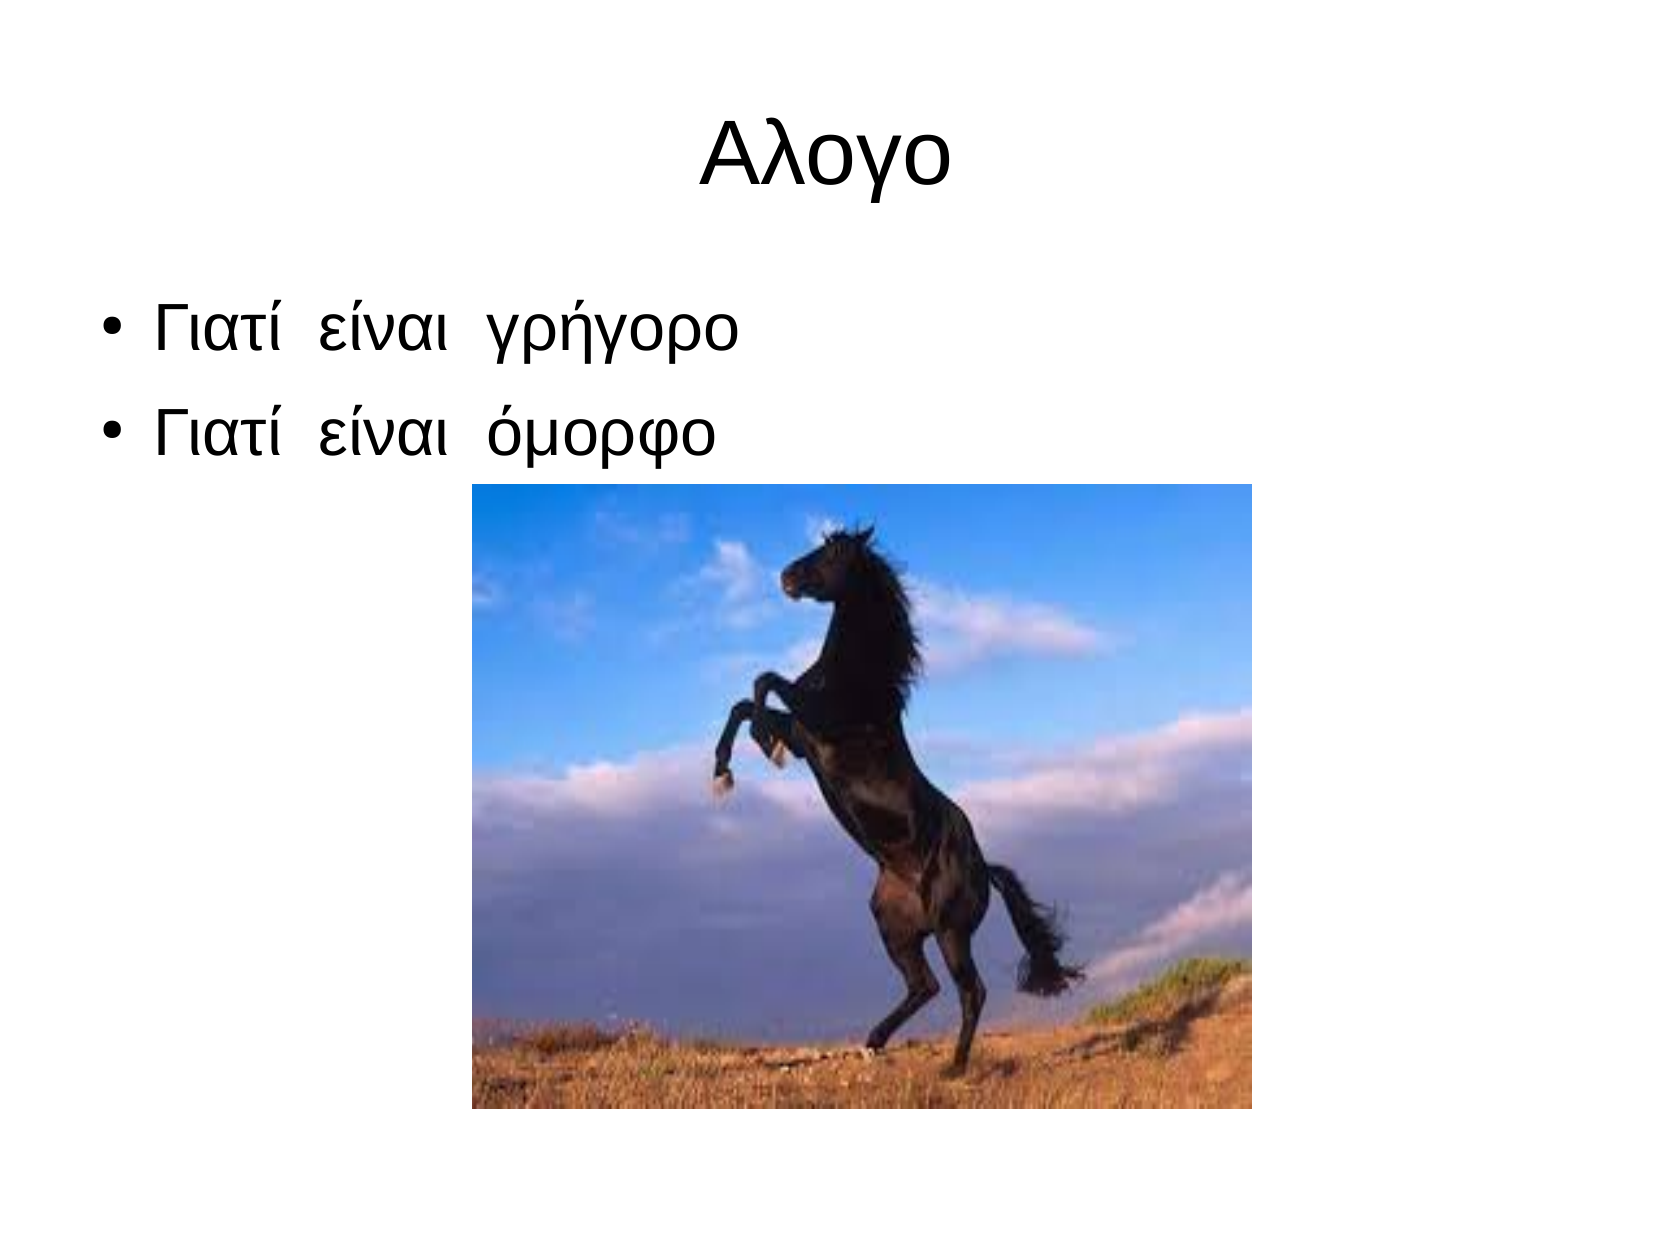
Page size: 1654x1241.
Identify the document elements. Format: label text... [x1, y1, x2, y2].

picture [472, 484, 1252, 1109]
list Γιατί είναι γρήγορο Γιατί είναι όμορφο [82, 290, 1571, 1109]
title Αλογο [82, 49, 1571, 257]
